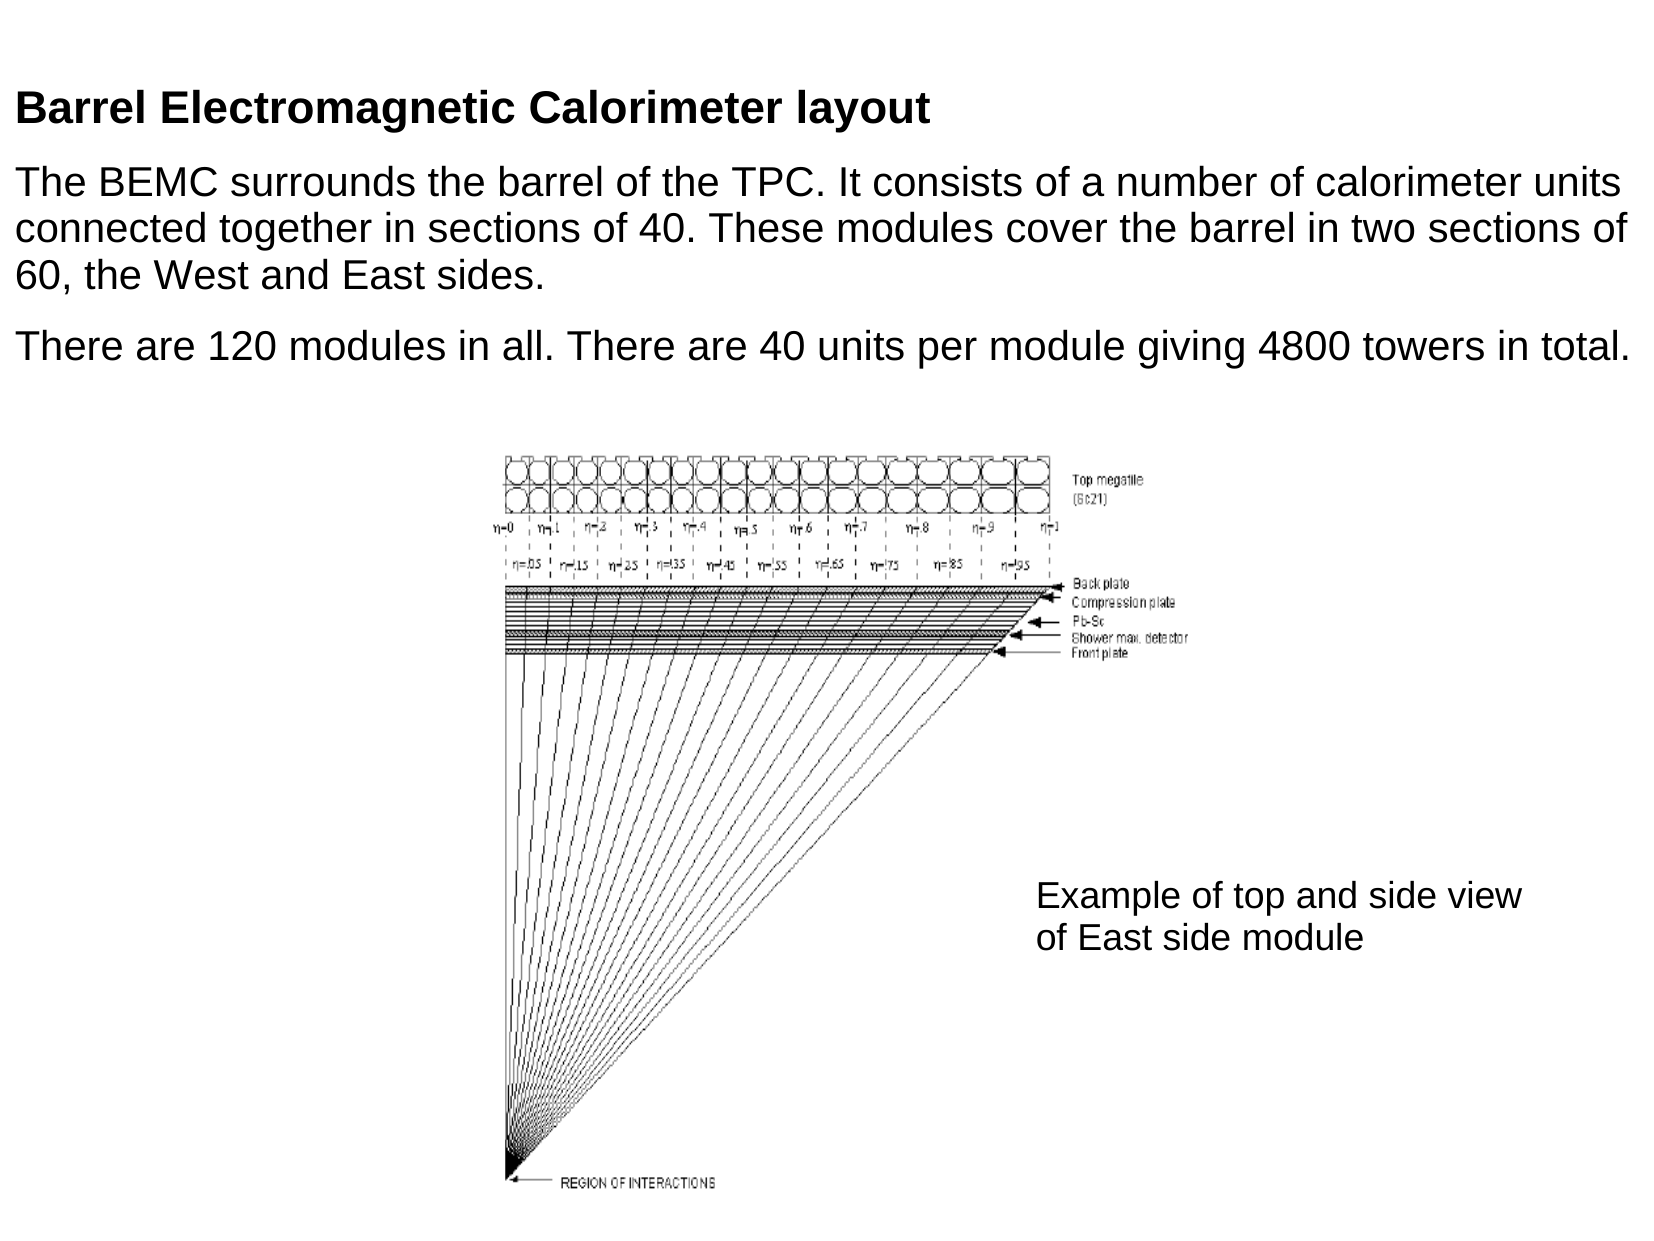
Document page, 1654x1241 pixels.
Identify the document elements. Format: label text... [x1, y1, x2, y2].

text_box Barrel Electromagnetic Calorimeter layout The BEMC surrounds the barrel of the TPC. It consists of a number of calorimeter units connected together in sections of 40. These modules cover the barrel in two sections of 60, the West and East sides. There are 120 modules in all. There are 40 units per module giving 4800 towers in total. [0, 75, 1654, 526]
picture [487, 442, 1201, 1198]
text_box Example of top and side view of East side module [1021, 867, 1538, 976]
